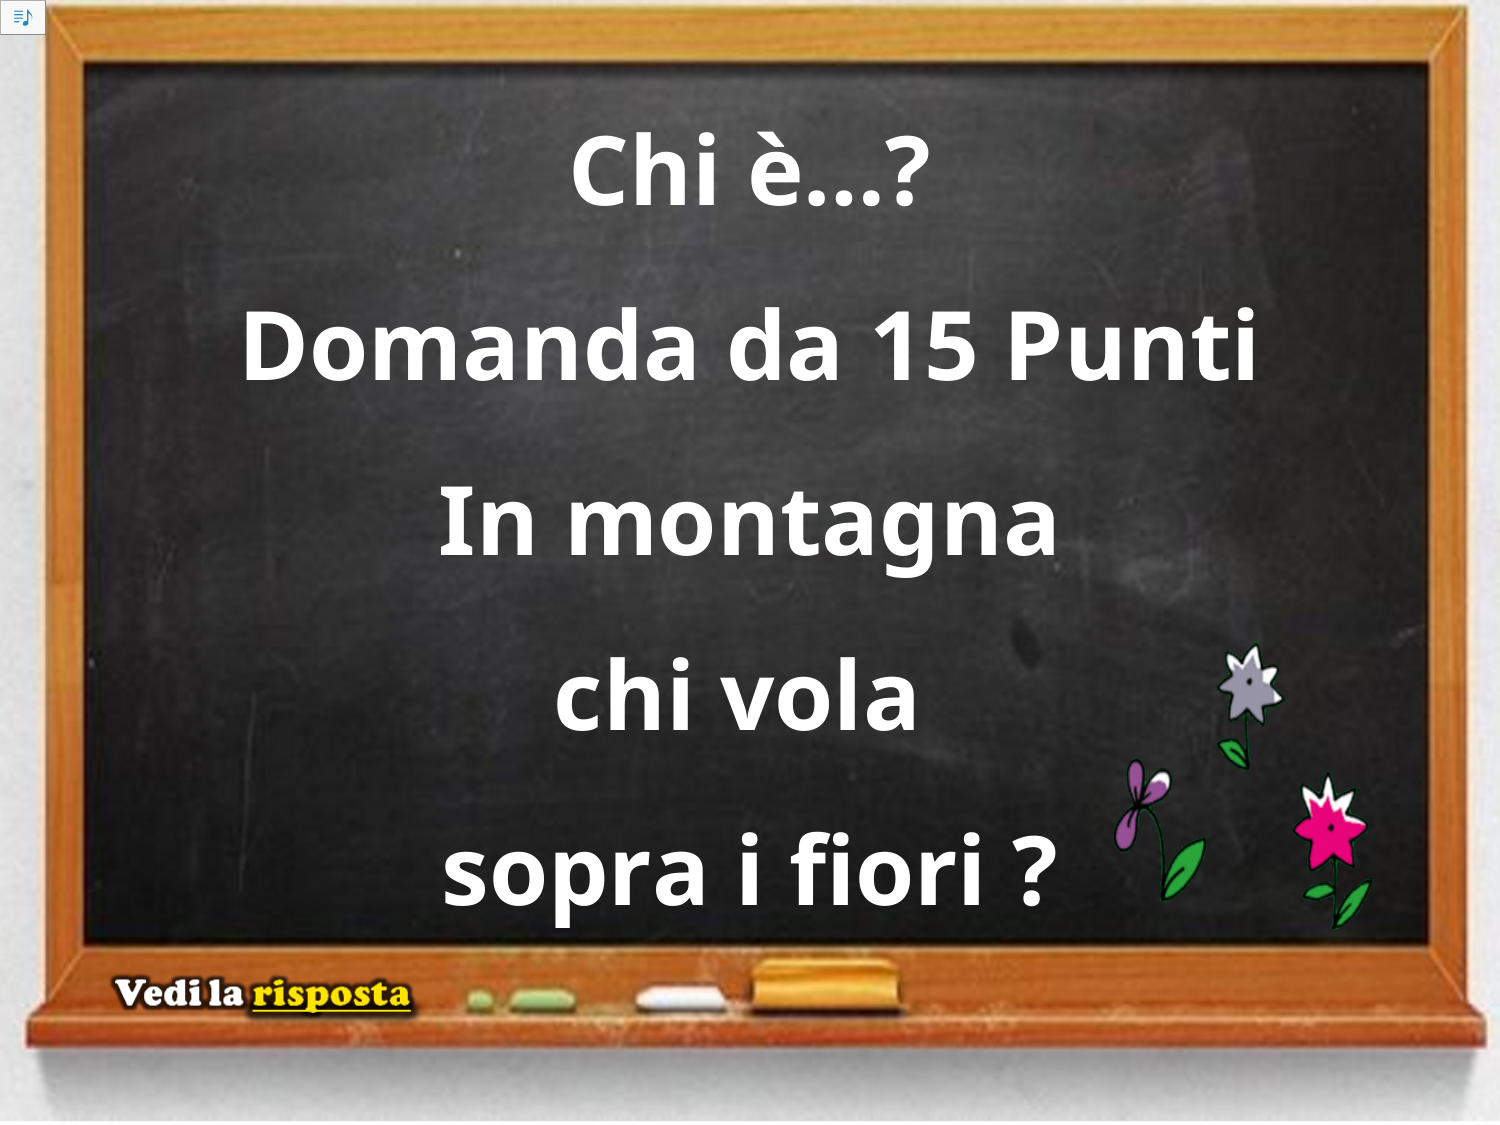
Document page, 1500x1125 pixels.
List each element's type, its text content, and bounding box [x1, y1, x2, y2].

text_box [0, 0, 47, 36]
picture [0, 0, 1500, 1125]
text_box Chi è…? Domanda da 15 Punti In montagna chi vola sopra i fiori ? [87, 102, 1413, 933]
